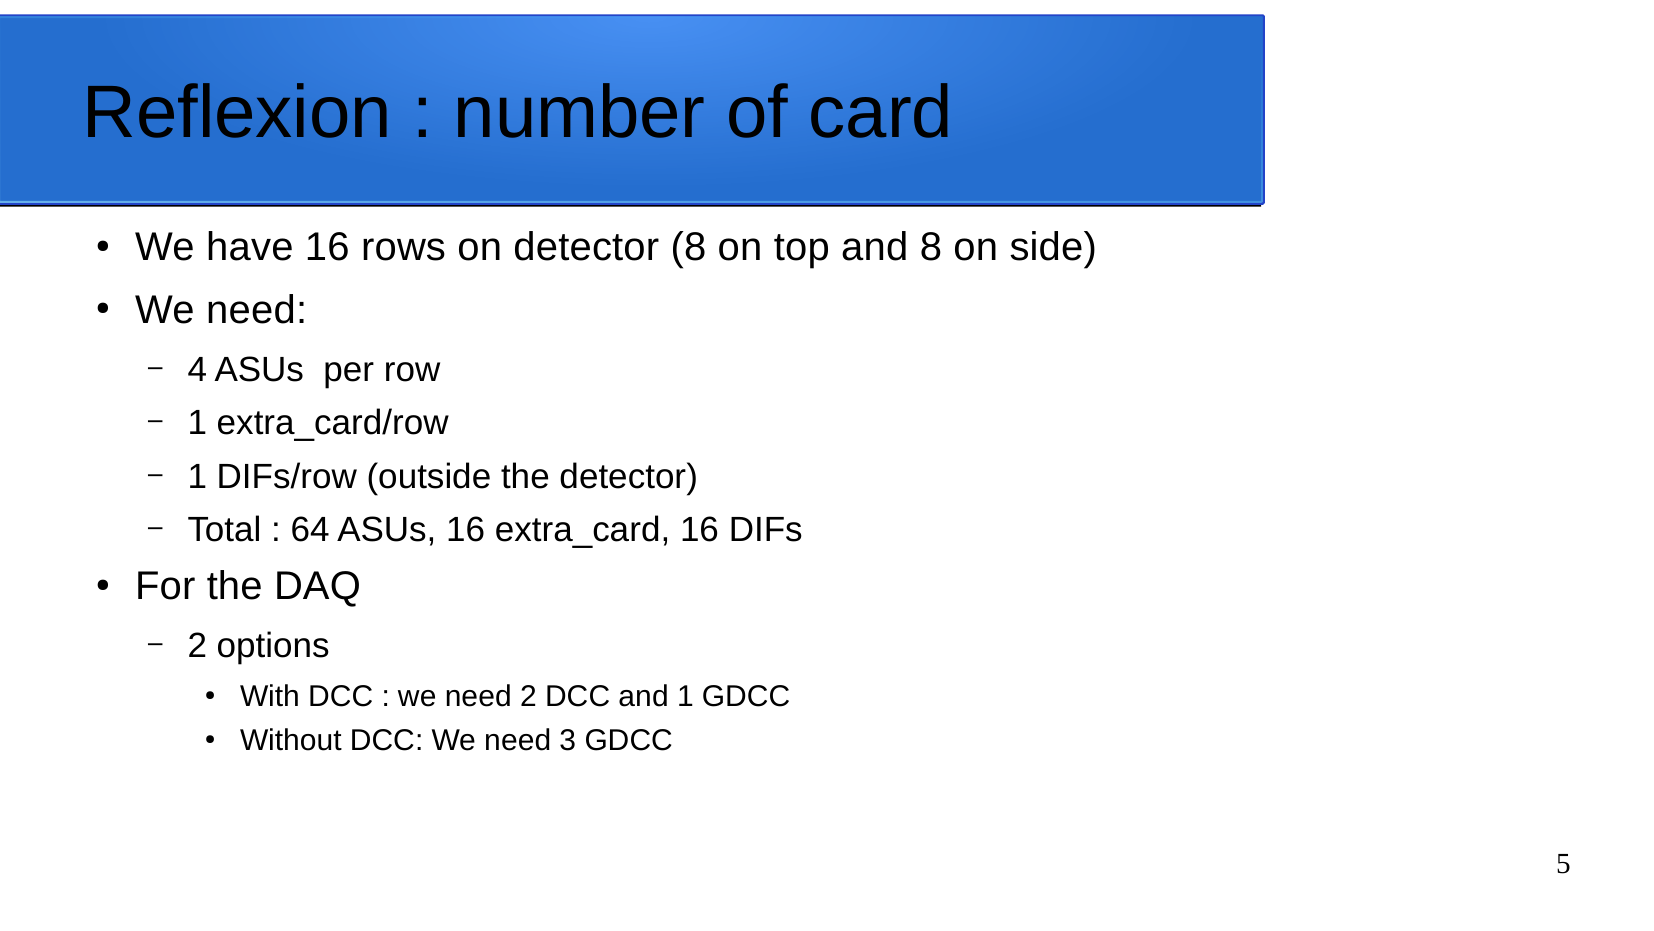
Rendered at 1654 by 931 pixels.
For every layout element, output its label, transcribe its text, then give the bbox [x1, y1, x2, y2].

title Reflexion : number of card [82, 35, 1235, 189]
list We have 16 rows on detector (8 on top and 8 on side) We need: 4 ASUs per row 1 extra_card/row 1 DIFs/row (outside the detector) Total : 64 ASUs, 16 extra_card, 16 DIFs For the DAQ 2 options With DCC : we need 2 DCC and 1 GDCC Without DCC: We need 3 GDCC [82, 224, 1571, 764]
